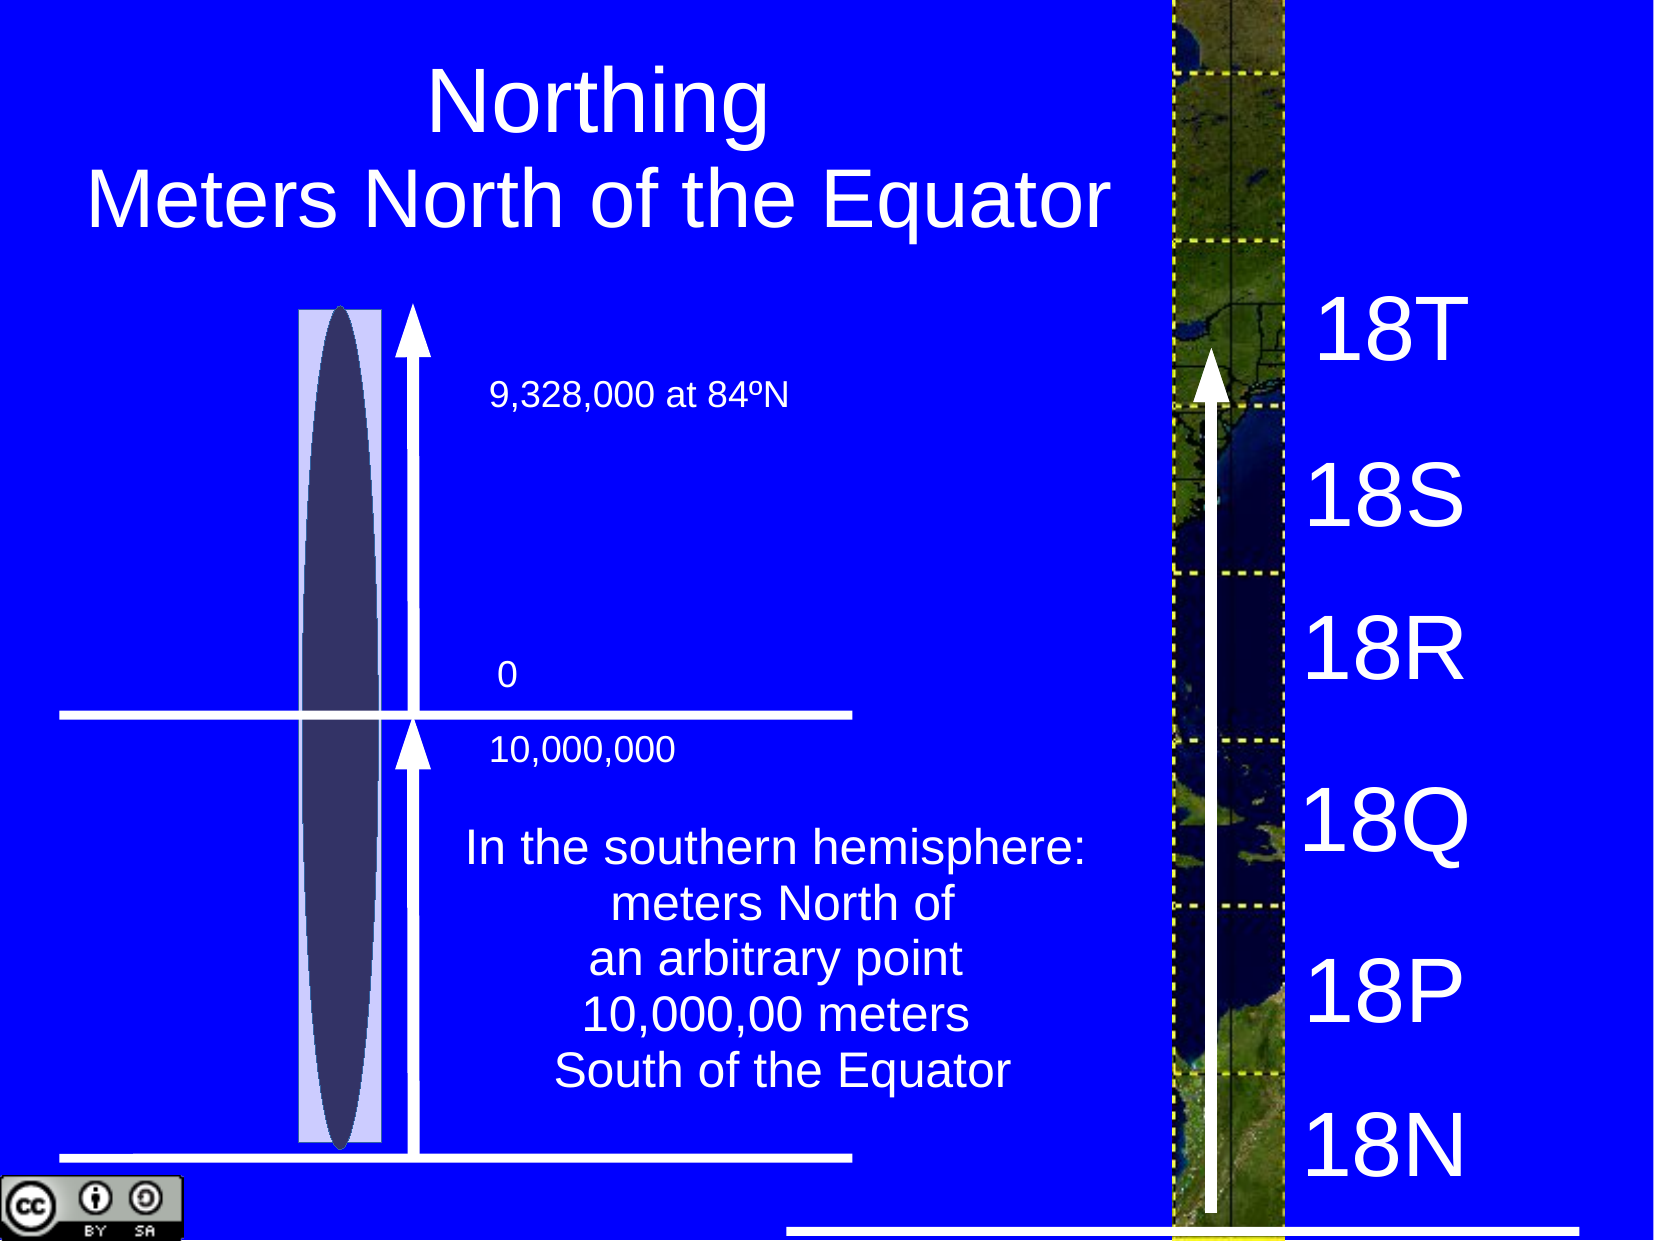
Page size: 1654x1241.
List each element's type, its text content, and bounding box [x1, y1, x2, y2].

title 18N [1291, 1048, 1479, 1241]
picture [1172, 1236, 1285, 1241]
title 18R [1291, 551, 1479, 723]
picture [0, 1175, 184, 1241]
text_box 9,328,000 at 84ºN [474, 366, 805, 425]
text_box [298, 305, 382, 710]
title 18T [1298, 232, 1486, 425]
text_box 0 [482, 646, 533, 703]
title 18S [1291, 398, 1479, 551]
text_box [298, 720, 382, 1150]
text_box 10,000,000 [474, 720, 691, 778]
title 18Q [1291, 723, 1479, 894]
title 18P [1291, 894, 1479, 1048]
picture [1172, 0, 1285, 1226]
text_box In the southern hemisphere: meters North of an arbitrary point 10,000,00 meters South of the Equator [464, 815, 1102, 1101]
title Northing Meters North of the Equator [0, 44, 1201, 353]
